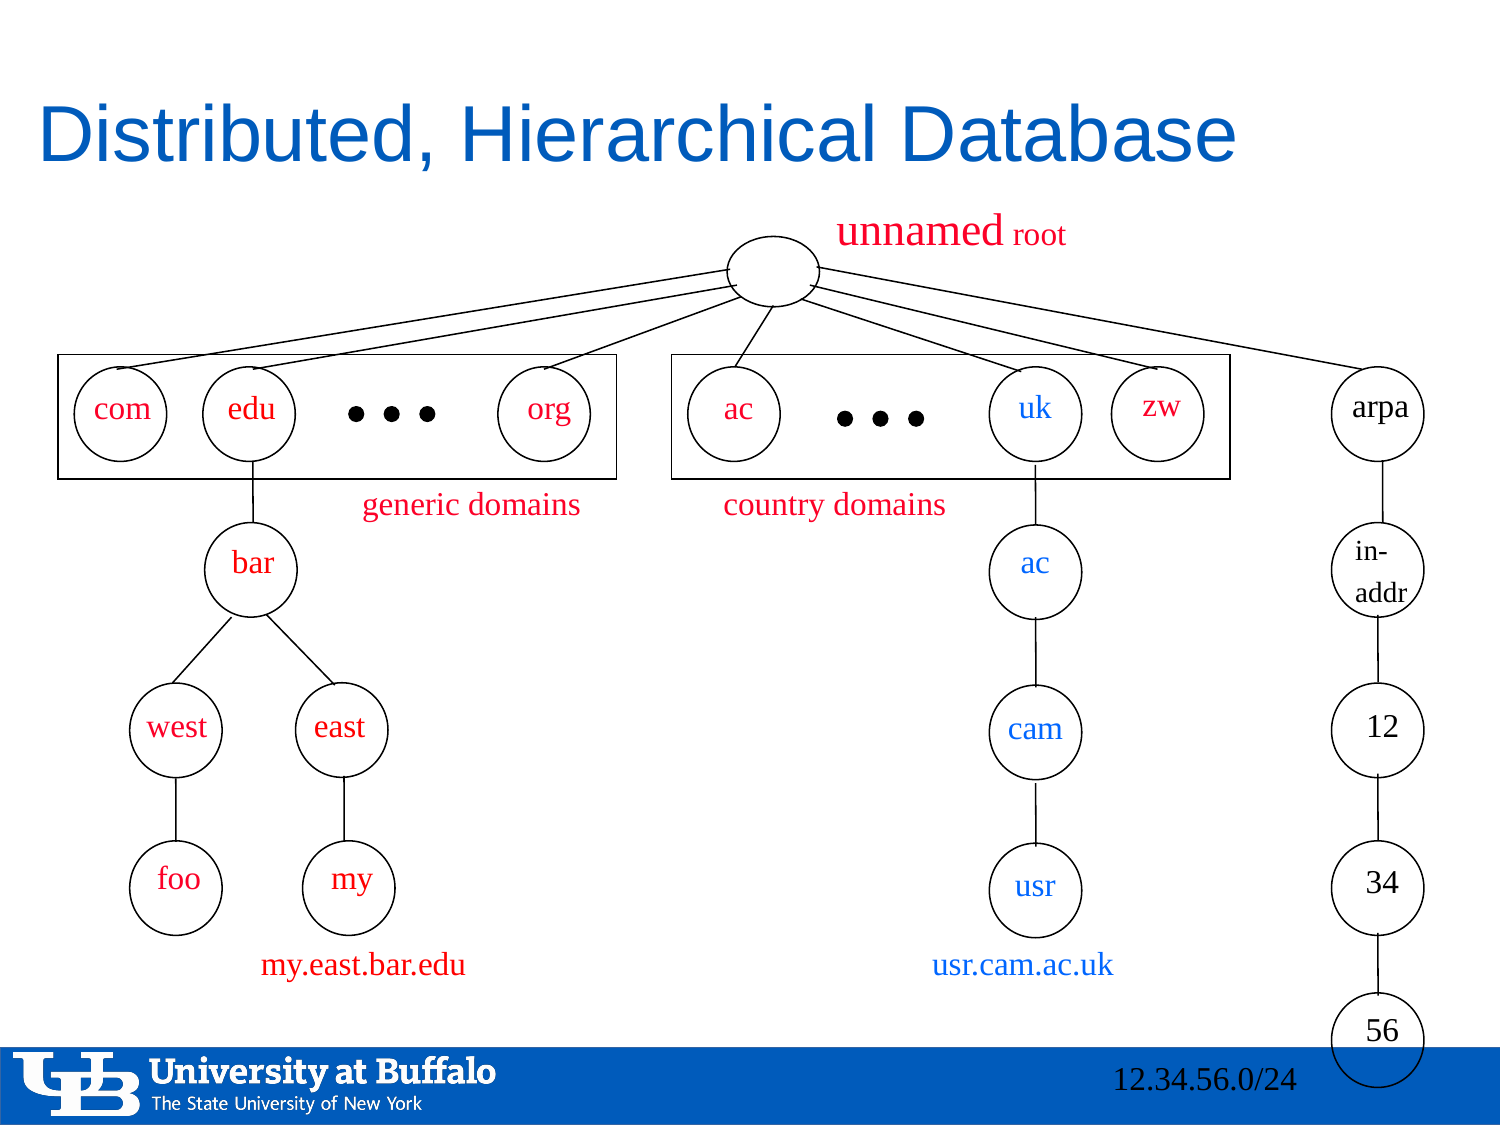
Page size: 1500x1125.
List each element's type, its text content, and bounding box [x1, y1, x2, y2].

picture [13, 1052, 496, 1116]
text_box unnamed root [821, 191, 1082, 262]
text_box zw [1127, 376, 1197, 431]
text_box country domains [708, 474, 962, 530]
text_box [908, 411, 924, 427]
text_box usr [1000, 855, 1071, 911]
text_box cam [993, 698, 1078, 754]
text_box 12.34.56.0/24 [1097, 1049, 1313, 1105]
text_box bar [217, 533, 290, 588]
text_box [420, 406, 435, 422]
text_box in- addr [1340, 530, 1423, 617]
text_box [873, 411, 888, 427]
text_box arpa [1337, 376, 1425, 432]
text_box ac [708, 378, 769, 434]
text_box my [316, 848, 389, 904]
text_box ac [1005, 533, 1066, 588]
text_box [837, 411, 853, 427]
text_box edu [212, 378, 291, 434]
text_box west [131, 696, 223, 752]
text_box generic domains [347, 474, 597, 530]
text_box east [298, 696, 381, 752]
text_box org [512, 378, 587, 434]
text_box usr.cam.ac.uk [917, 934, 1129, 990]
text_box 12 [1351, 696, 1415, 752]
text_box 56 [1350, 1001, 1415, 1056]
title Distributed, Hierarchical Database [37, 40, 1388, 228]
text_box [384, 406, 399, 422]
text_box 34 [1350, 853, 1415, 909]
text_box my.east.bar.edu [246, 934, 482, 990]
text_box uk [1003, 378, 1067, 434]
text_box foo [142, 848, 217, 904]
text_box com [79, 378, 166, 434]
text_box [348, 406, 364, 422]
